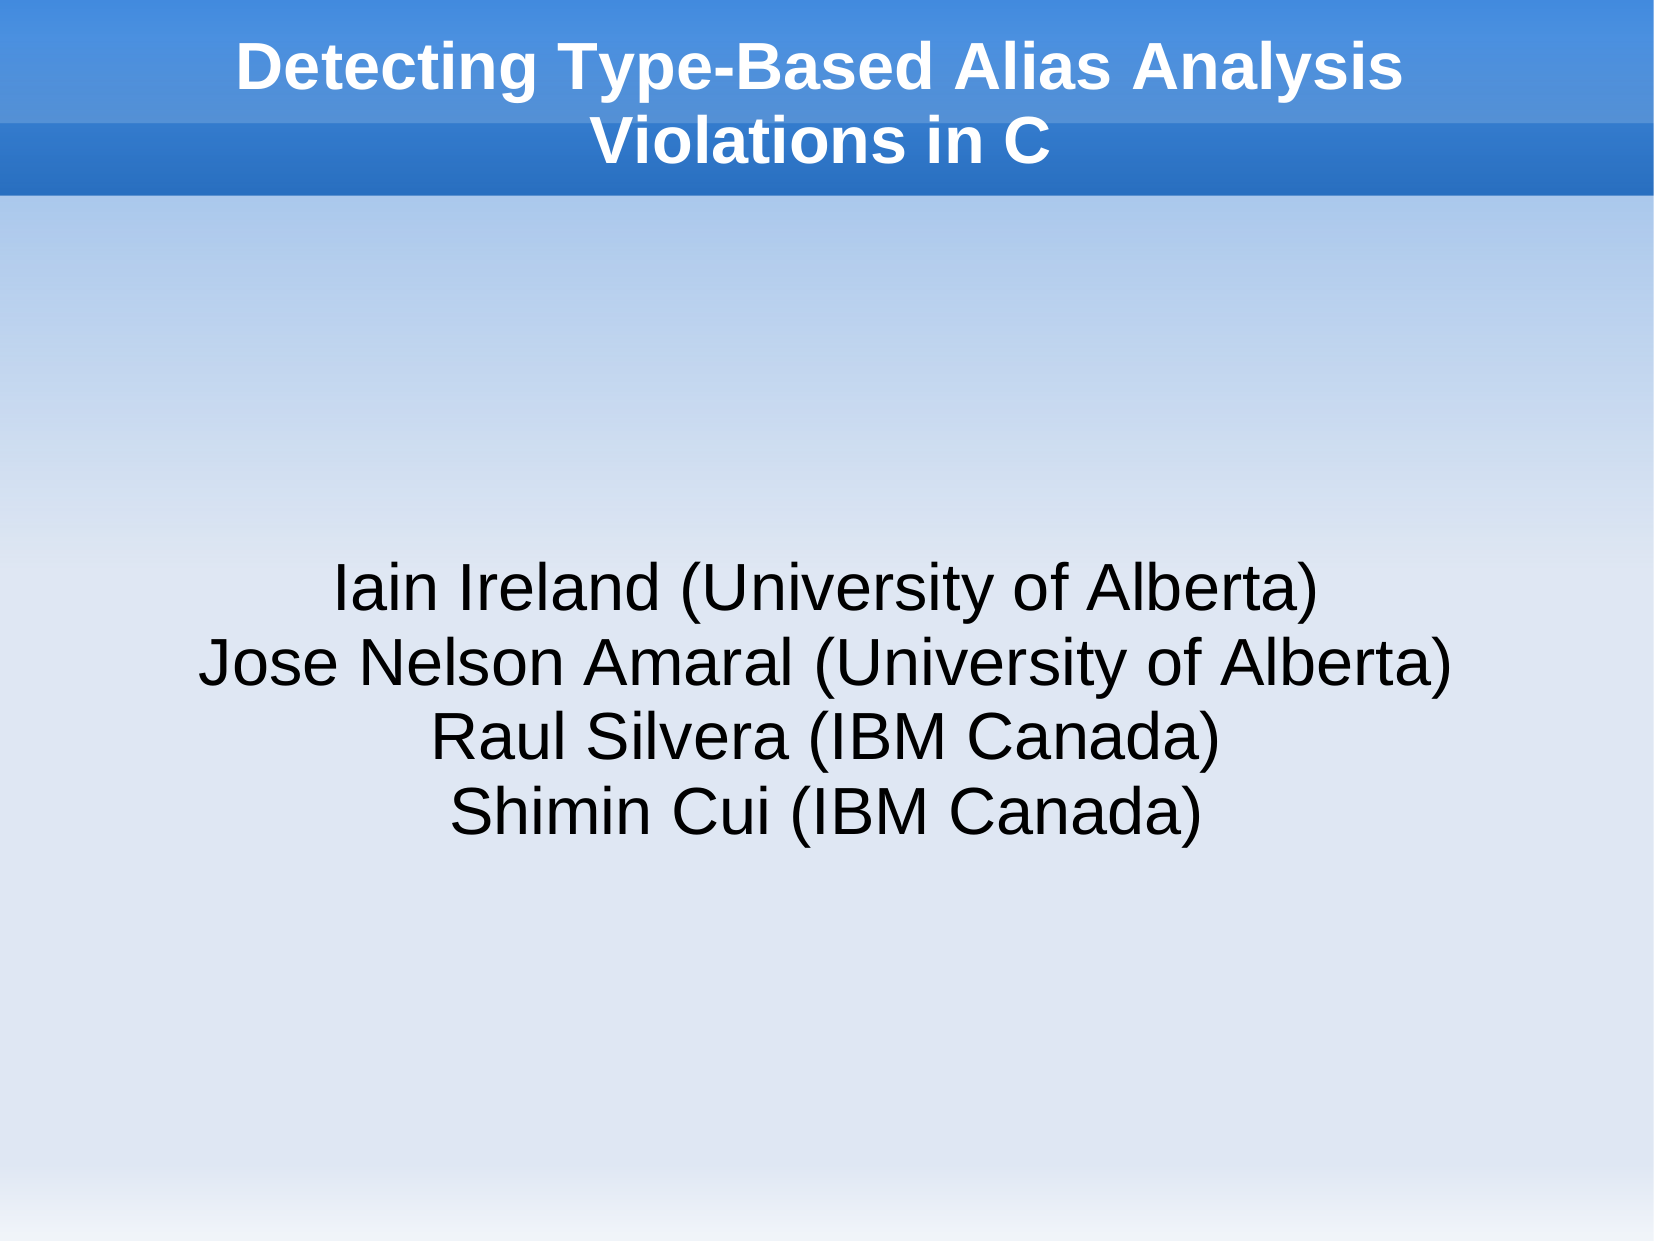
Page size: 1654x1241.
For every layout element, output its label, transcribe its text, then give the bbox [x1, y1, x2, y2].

subtitle Iain Ireland (University of Alberta) Jose Nelson Amaral (University of Alberta) Raul Silvera (IBM Canada) Shimin Cui (IBM Canada) [82, 290, 1571, 1109]
picture [0, 0, 1654, 1241]
title Detecting Type-Based Alias Analysis Violations in C [76, 0, 1565, 208]
